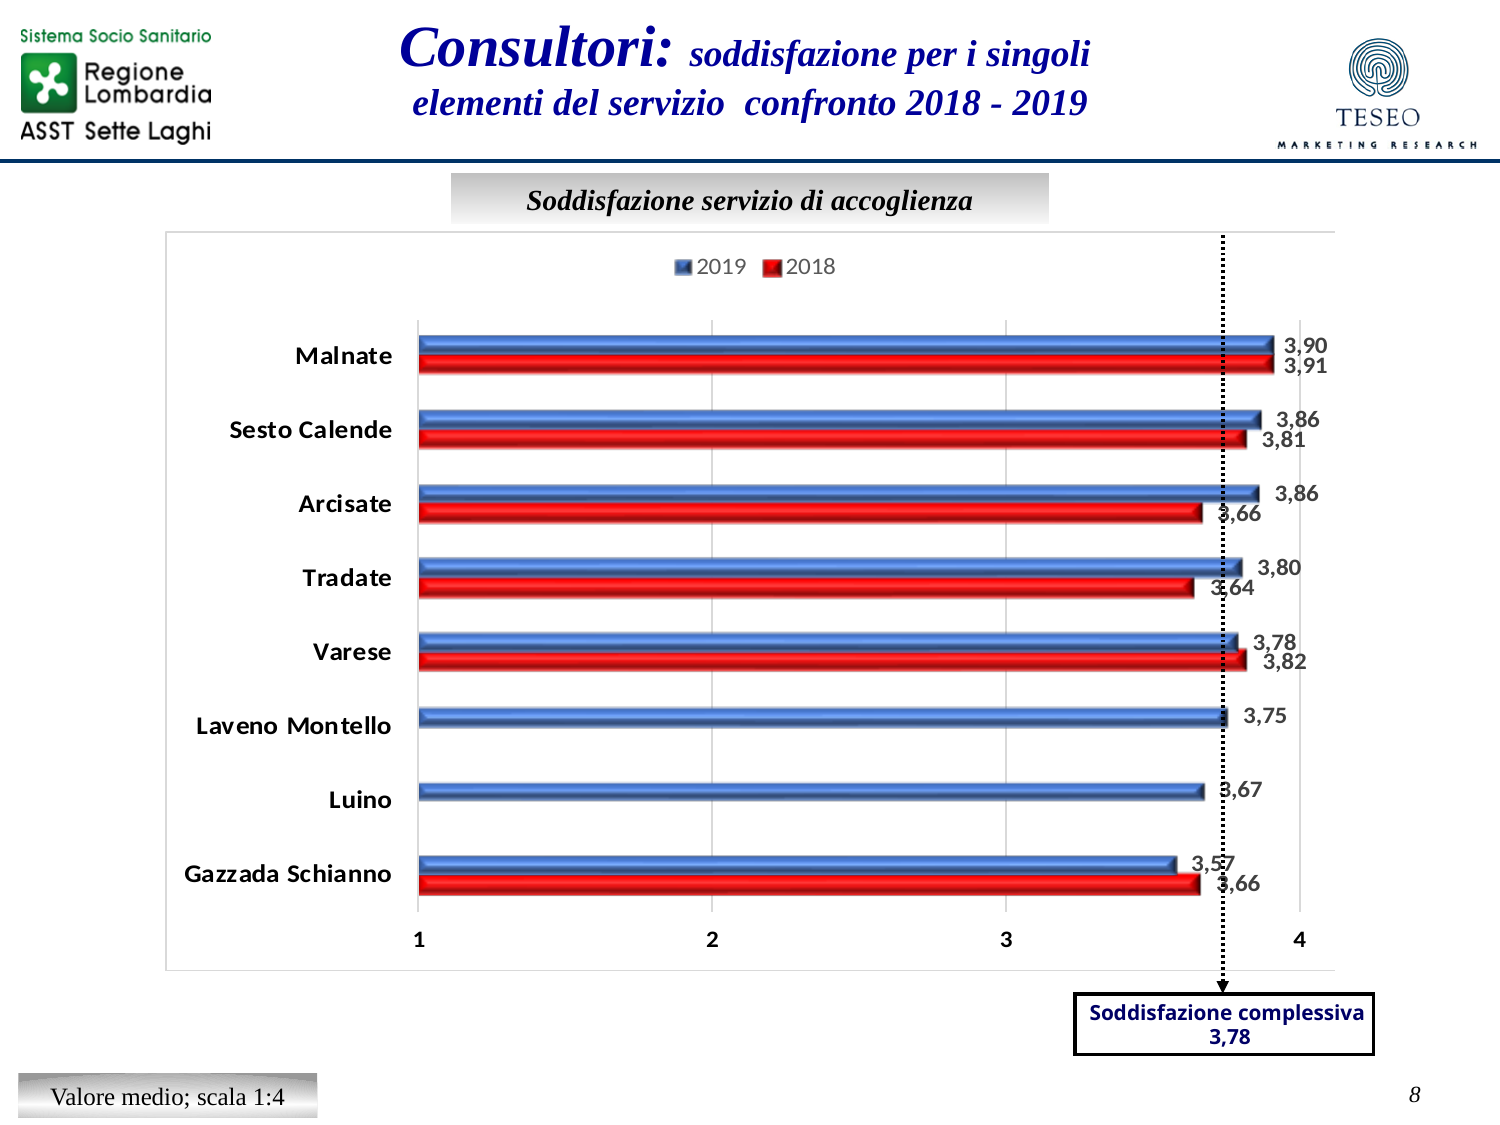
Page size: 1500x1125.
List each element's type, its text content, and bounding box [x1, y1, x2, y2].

text_box Soddisfazione complessiva 3,78 [1074, 993, 1374, 1055]
picture [21, 26, 206, 148]
text_box Soddisfazione servizio di accoglienza [451, 173, 1049, 224]
picture [165, 230, 1335, 971]
picture [1294, 30, 1481, 149]
text_box Consultori: soddisfazione per i singoli elementi del servizio confronto 2018 - 2019 [206, 25, 1294, 151]
text_box Valore medio; scala 1:4 [18, 1073, 318, 1118]
